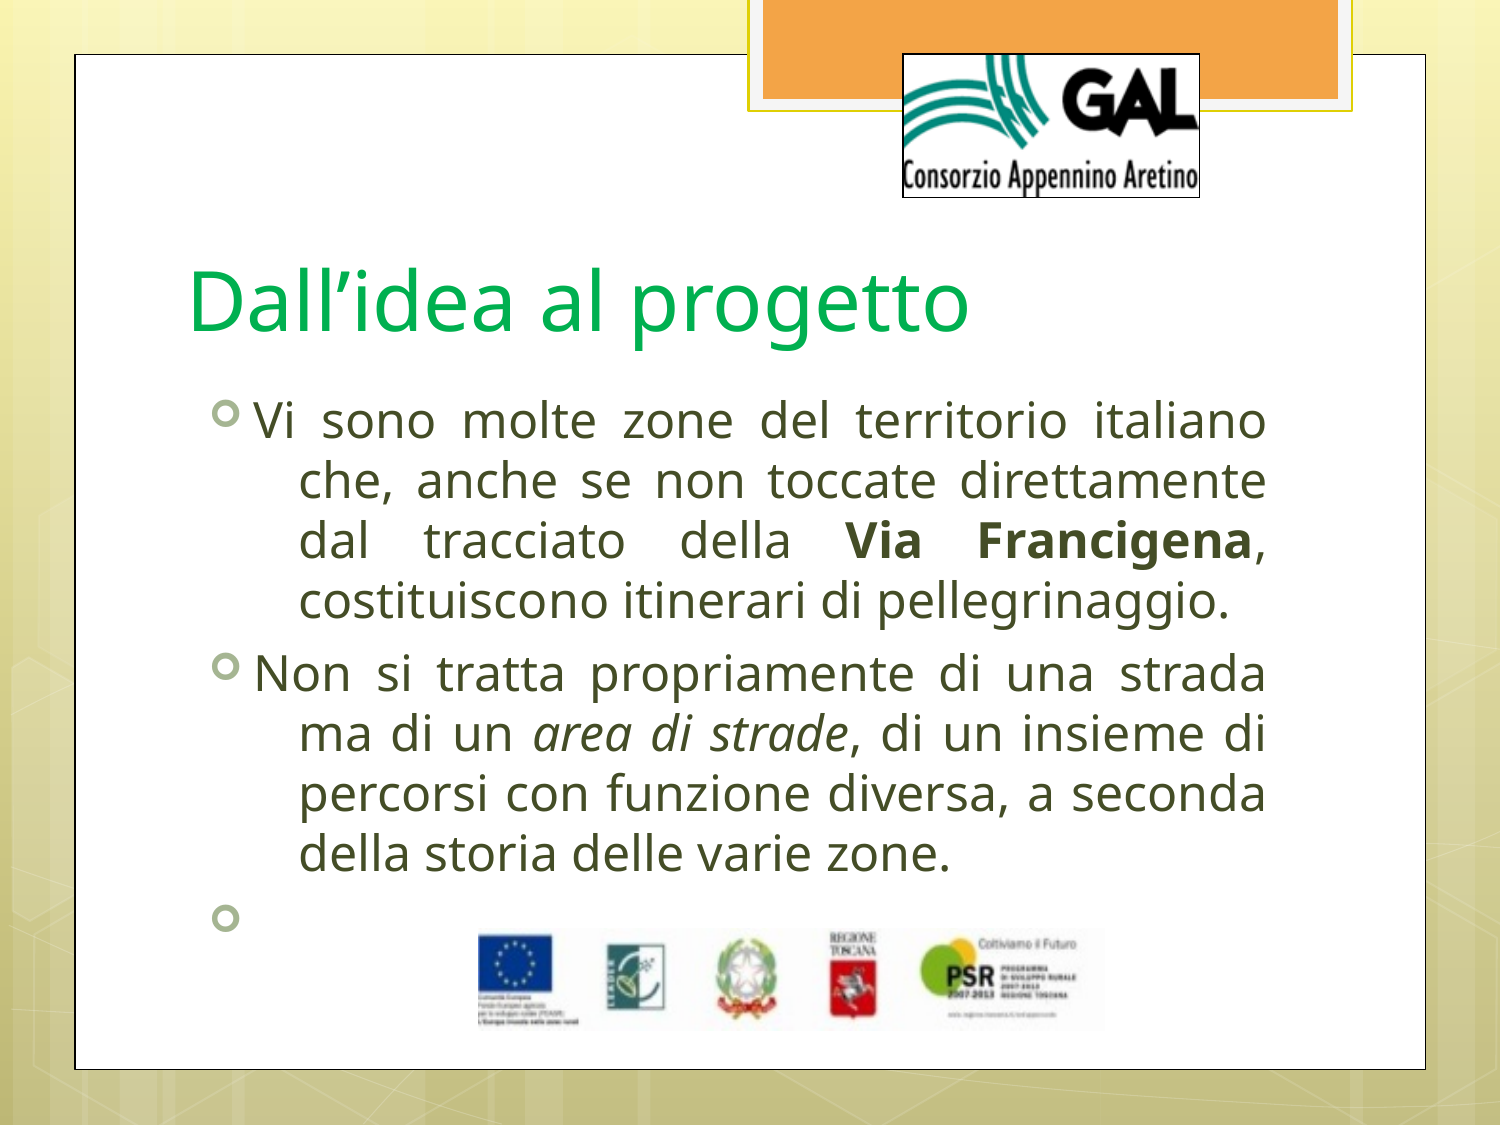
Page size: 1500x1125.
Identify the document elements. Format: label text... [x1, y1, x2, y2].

title Dall’idea al progetto [171, 168, 1324, 357]
picture [478, 928, 1105, 1031]
list Vi sono molte zone del territorio italiano che, anche se non toccate direttamente dal tracciato della Via Francigena, costituiscono itinerari di pellegrinaggio. Non si tratta propriamente di una strada ma di un area di strade, di un insieme di percorsi con funzione diversa, a seconda della storia delle varie zone. [171, 381, 1283, 957]
picture [903, 54, 1199, 197]
